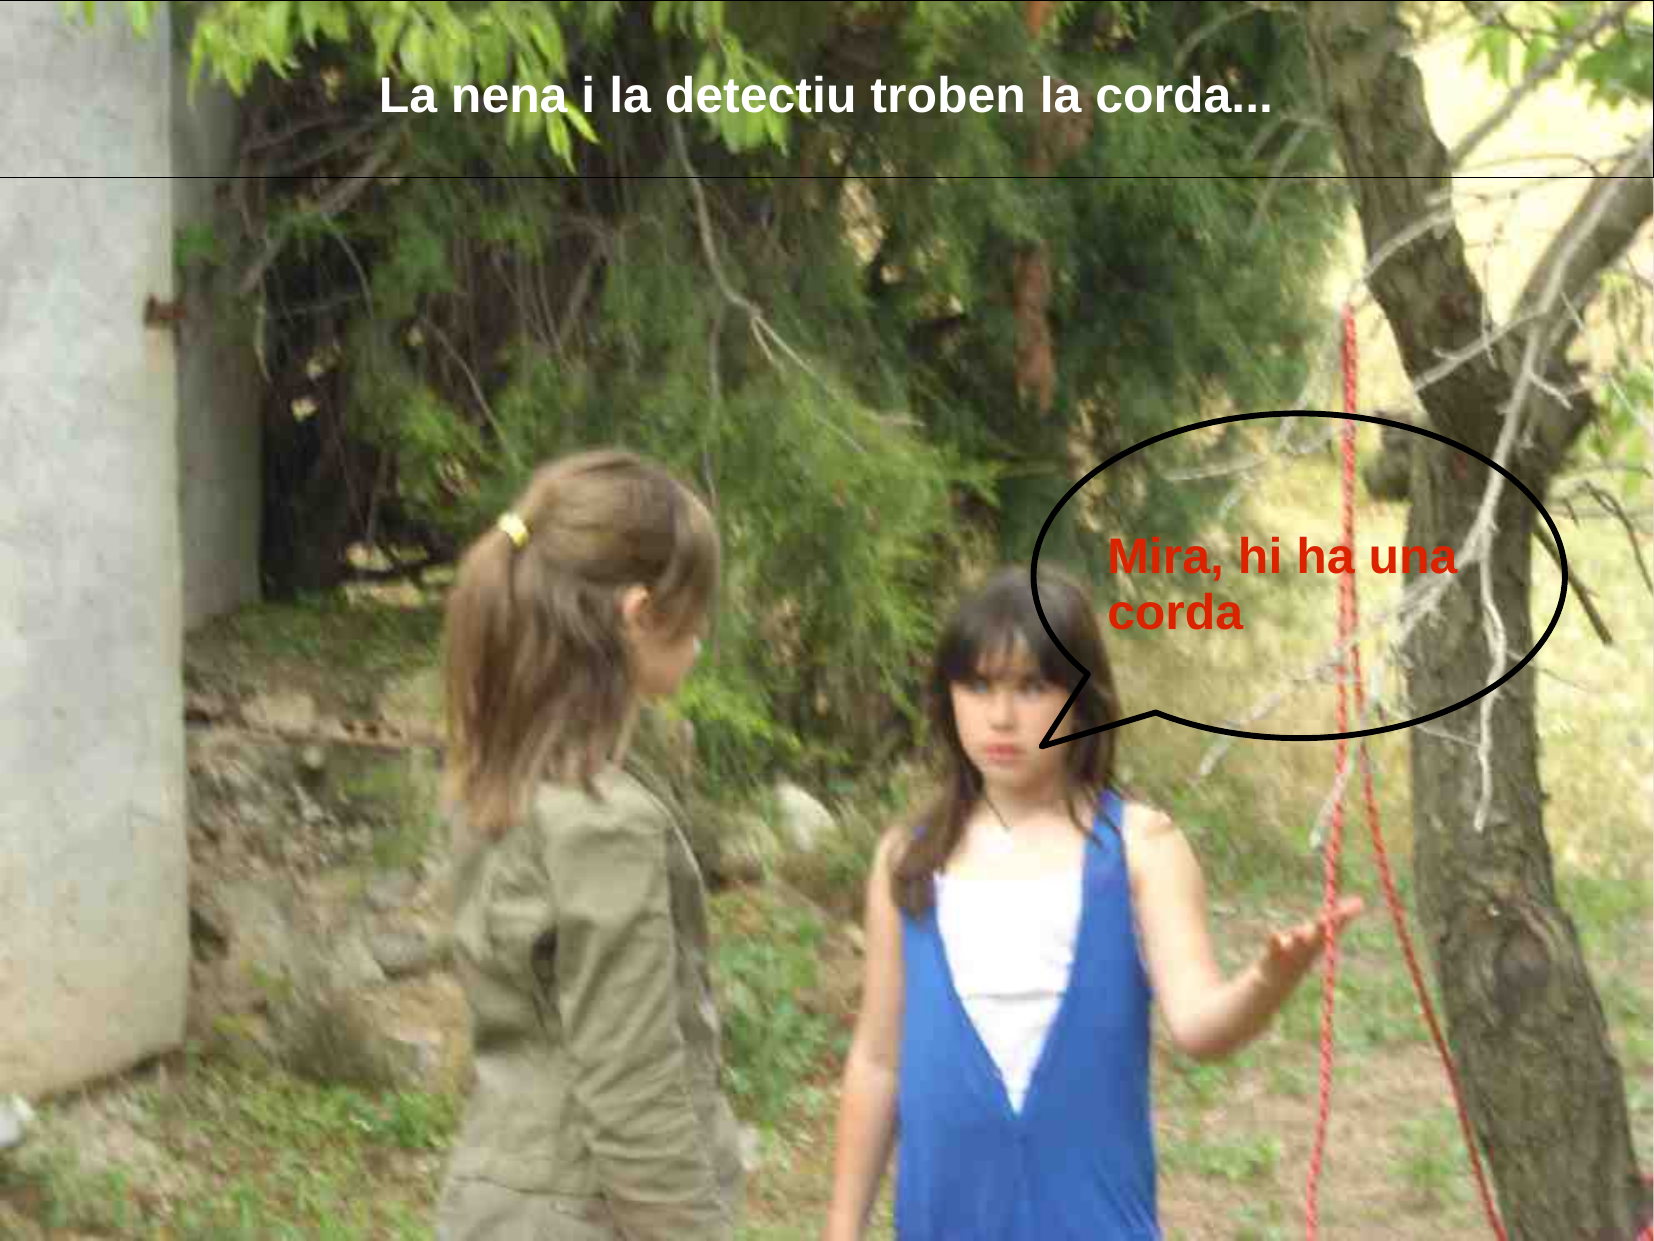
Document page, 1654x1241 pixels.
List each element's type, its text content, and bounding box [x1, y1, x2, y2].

picture [0, 178, 1654, 1241]
text_box Mira, hi ha una corda [1092, 520, 1517, 650]
picture [0, 1, 1653, 177]
